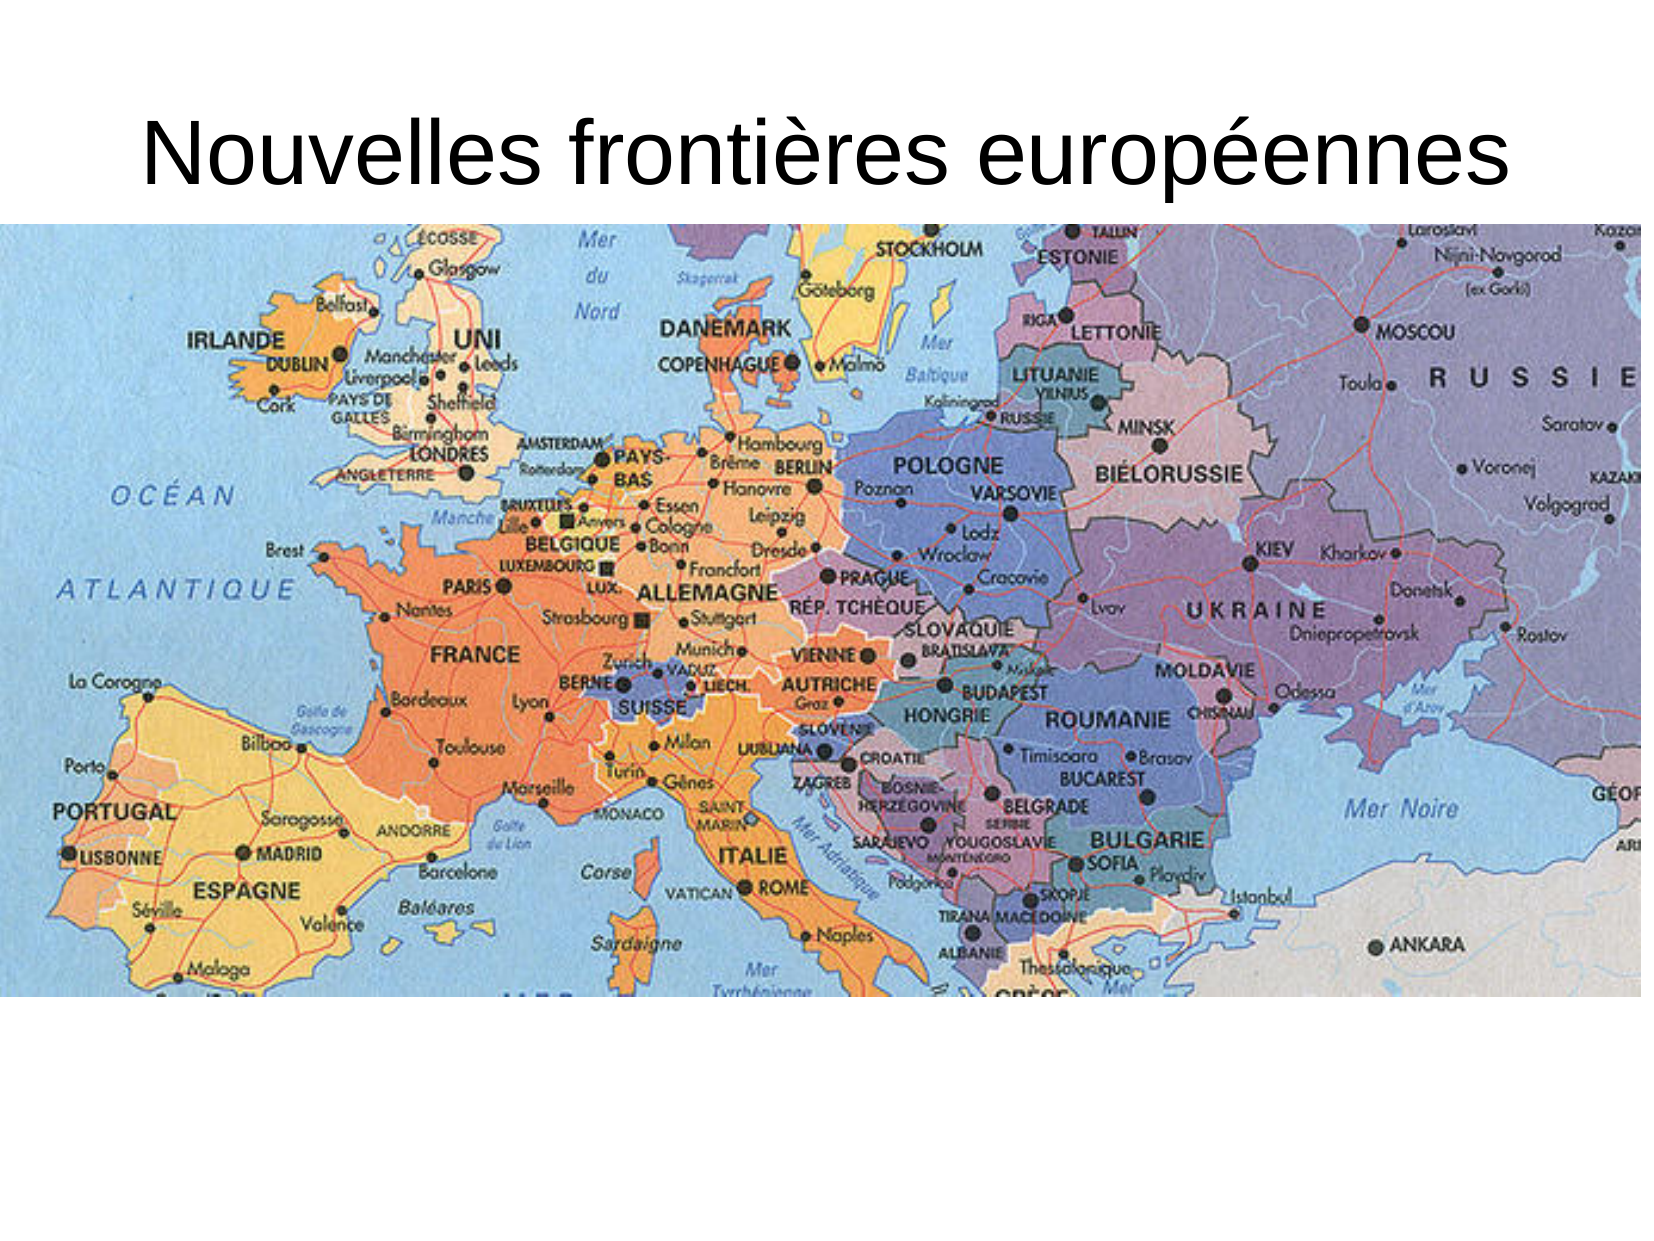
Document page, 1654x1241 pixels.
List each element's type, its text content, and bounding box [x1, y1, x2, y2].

title Nouvelles frontières européennes [82, 49, 1571, 224]
picture [0, 224, 1641, 998]
